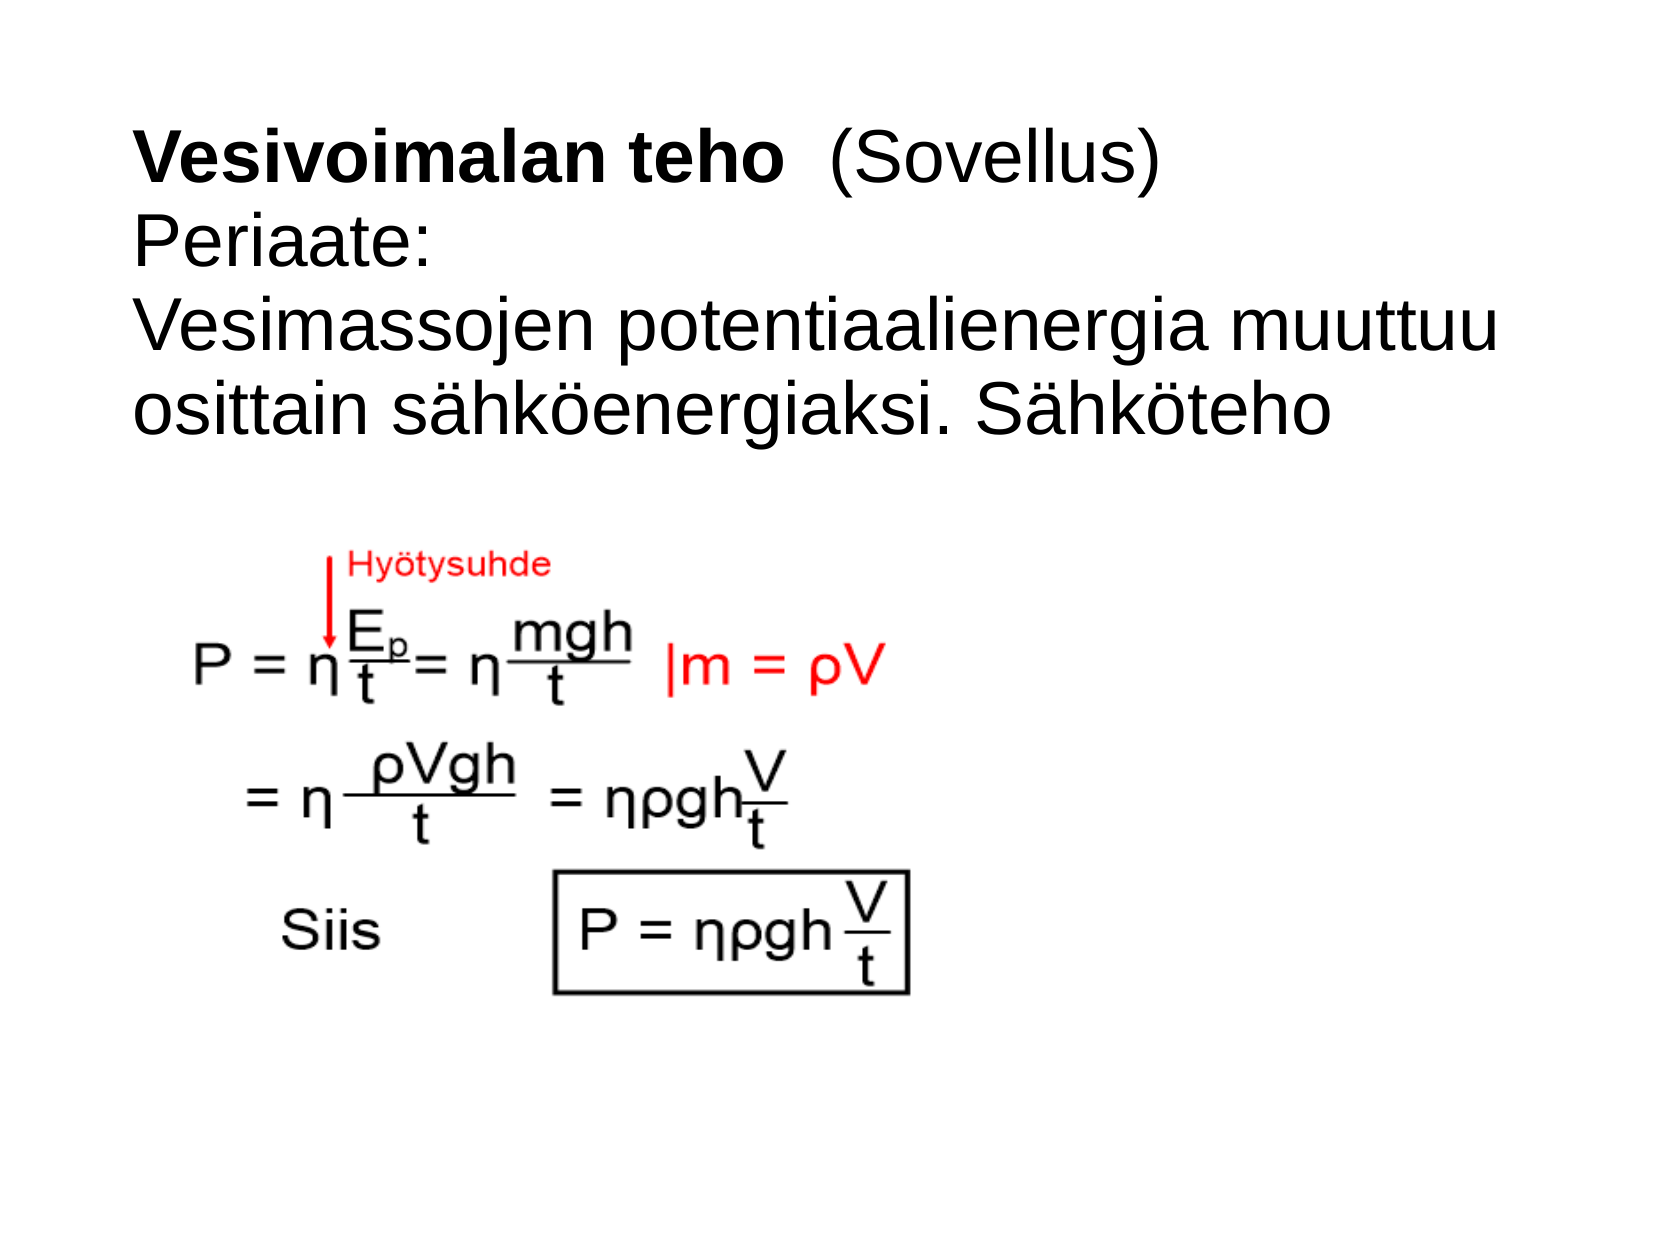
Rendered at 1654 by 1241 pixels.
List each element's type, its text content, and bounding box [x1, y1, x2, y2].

picture [141, 496, 1042, 1076]
text_box Vesivoimalan teho (Sovellus) Periaate: Vesimassojen potentiaalienergia muuttuu osittain sähköenergiaksi. Sähköteho [118, 107, 1619, 473]
